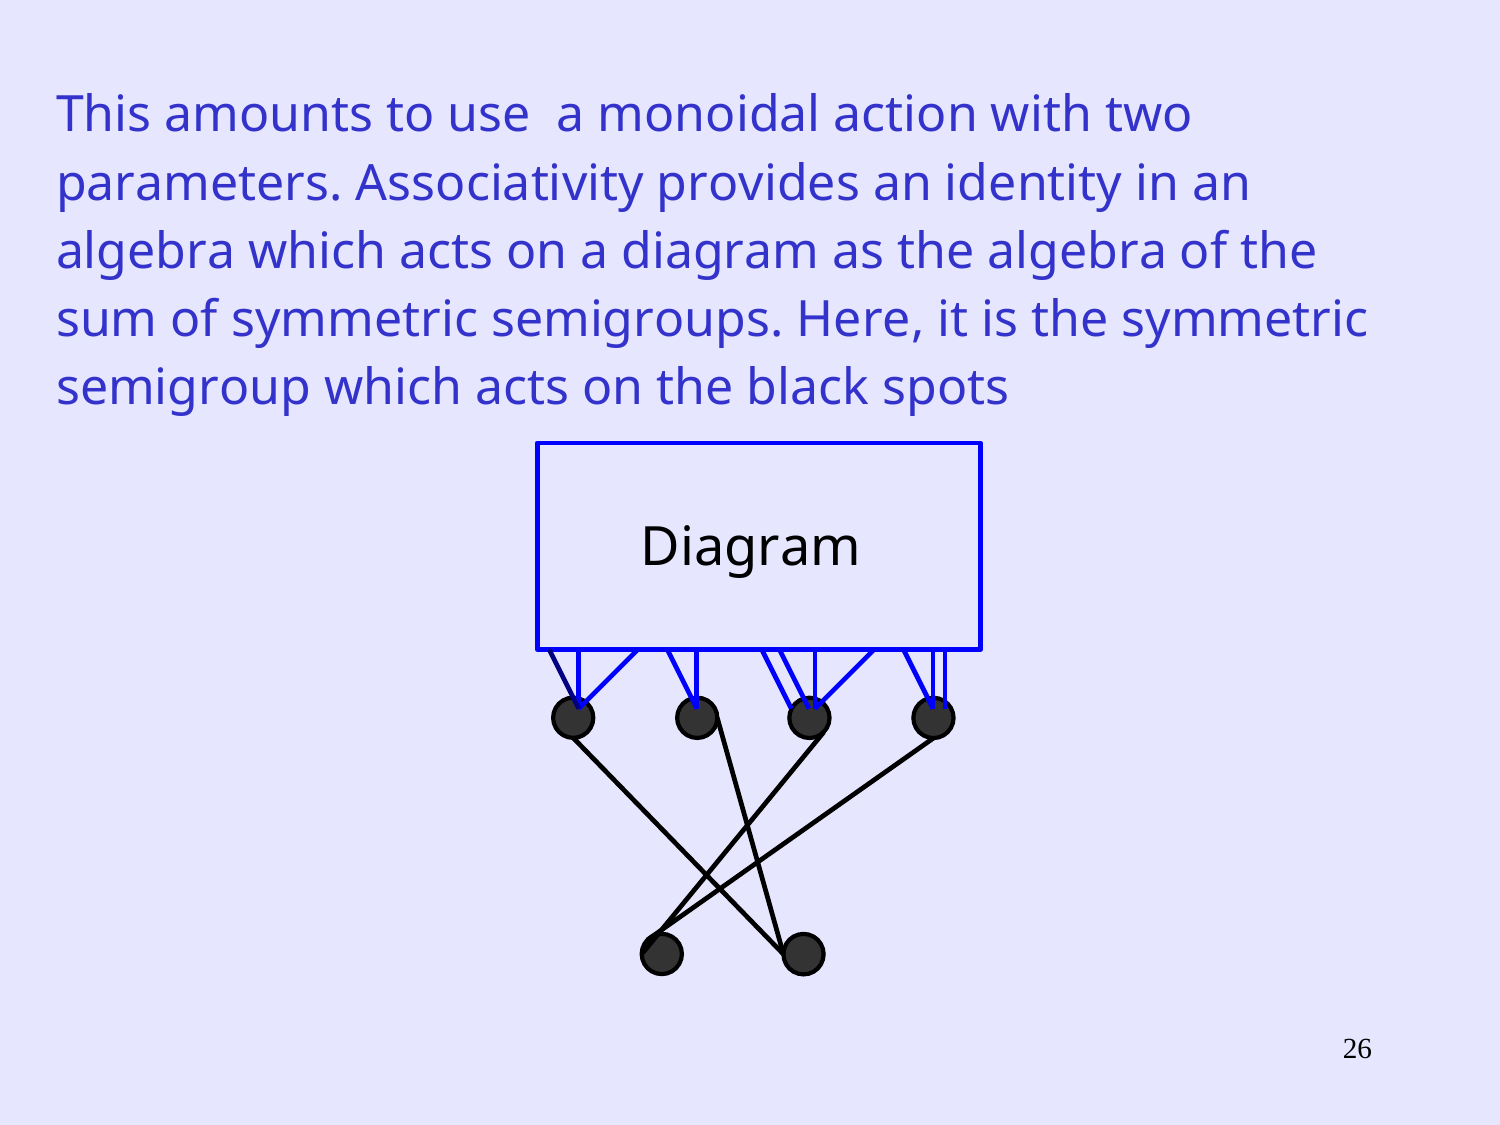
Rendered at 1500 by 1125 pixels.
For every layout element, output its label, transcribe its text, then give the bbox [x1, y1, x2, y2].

text_box [553, 698, 594, 738]
text_box [783, 933, 824, 975]
text_box [641, 933, 682, 975]
text_box Diagram [625, 501, 888, 583]
text_box [913, 697, 954, 738]
text_box This amounts to use a monoidal action with two parameters. Associativity provides an identity in an algebra which acts on a diagram as the algebra of the sum of symmetric semigroups. Here, it is the symmetric semigroup which acts on the black spots [41, 70, 1447, 388]
text_box [642, 940, 648, 948]
text_box [677, 697, 718, 738]
text_box [789, 697, 830, 739]
